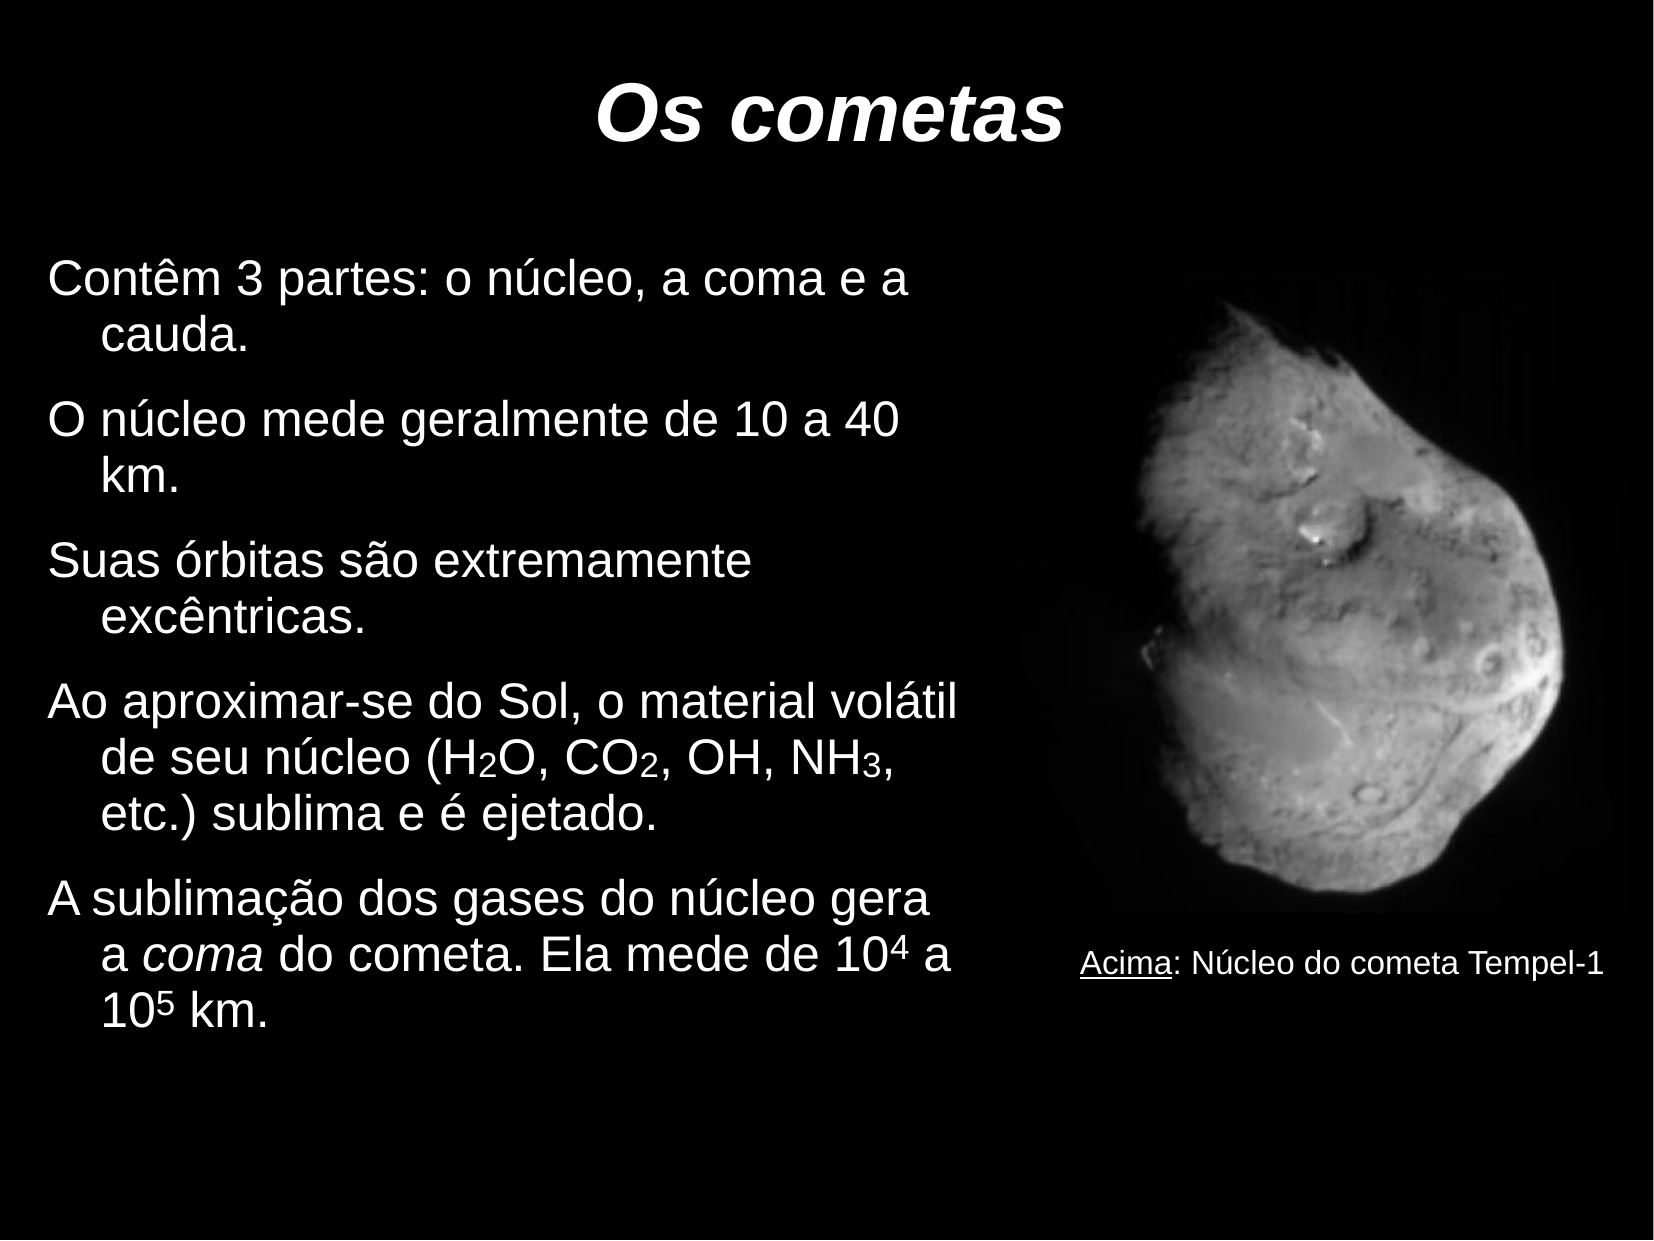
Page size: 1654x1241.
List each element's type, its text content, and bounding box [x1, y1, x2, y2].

title Os cometas [86, 37, 1576, 188]
list Contêm 3 partes: o núcleo, a coma e a cauda. O núcleo mede geralmente de 10 a 40 km. Suas órbitas são extremamente excêntricas. Ao aproximar-se do Sol, o material volátil de seu núcleo (H2O, CO2, OH, NH3, etc.) sublima e é ejetado. A sublimação dos gases do núcleo gera a coma do cometa. Ela mede de 104 a 105 km. [29, 250, 968, 1229]
text_box Acima: Núcleo do cometa Tempel-1 [1065, 937, 1625, 1003]
picture [988, 274, 1630, 913]
